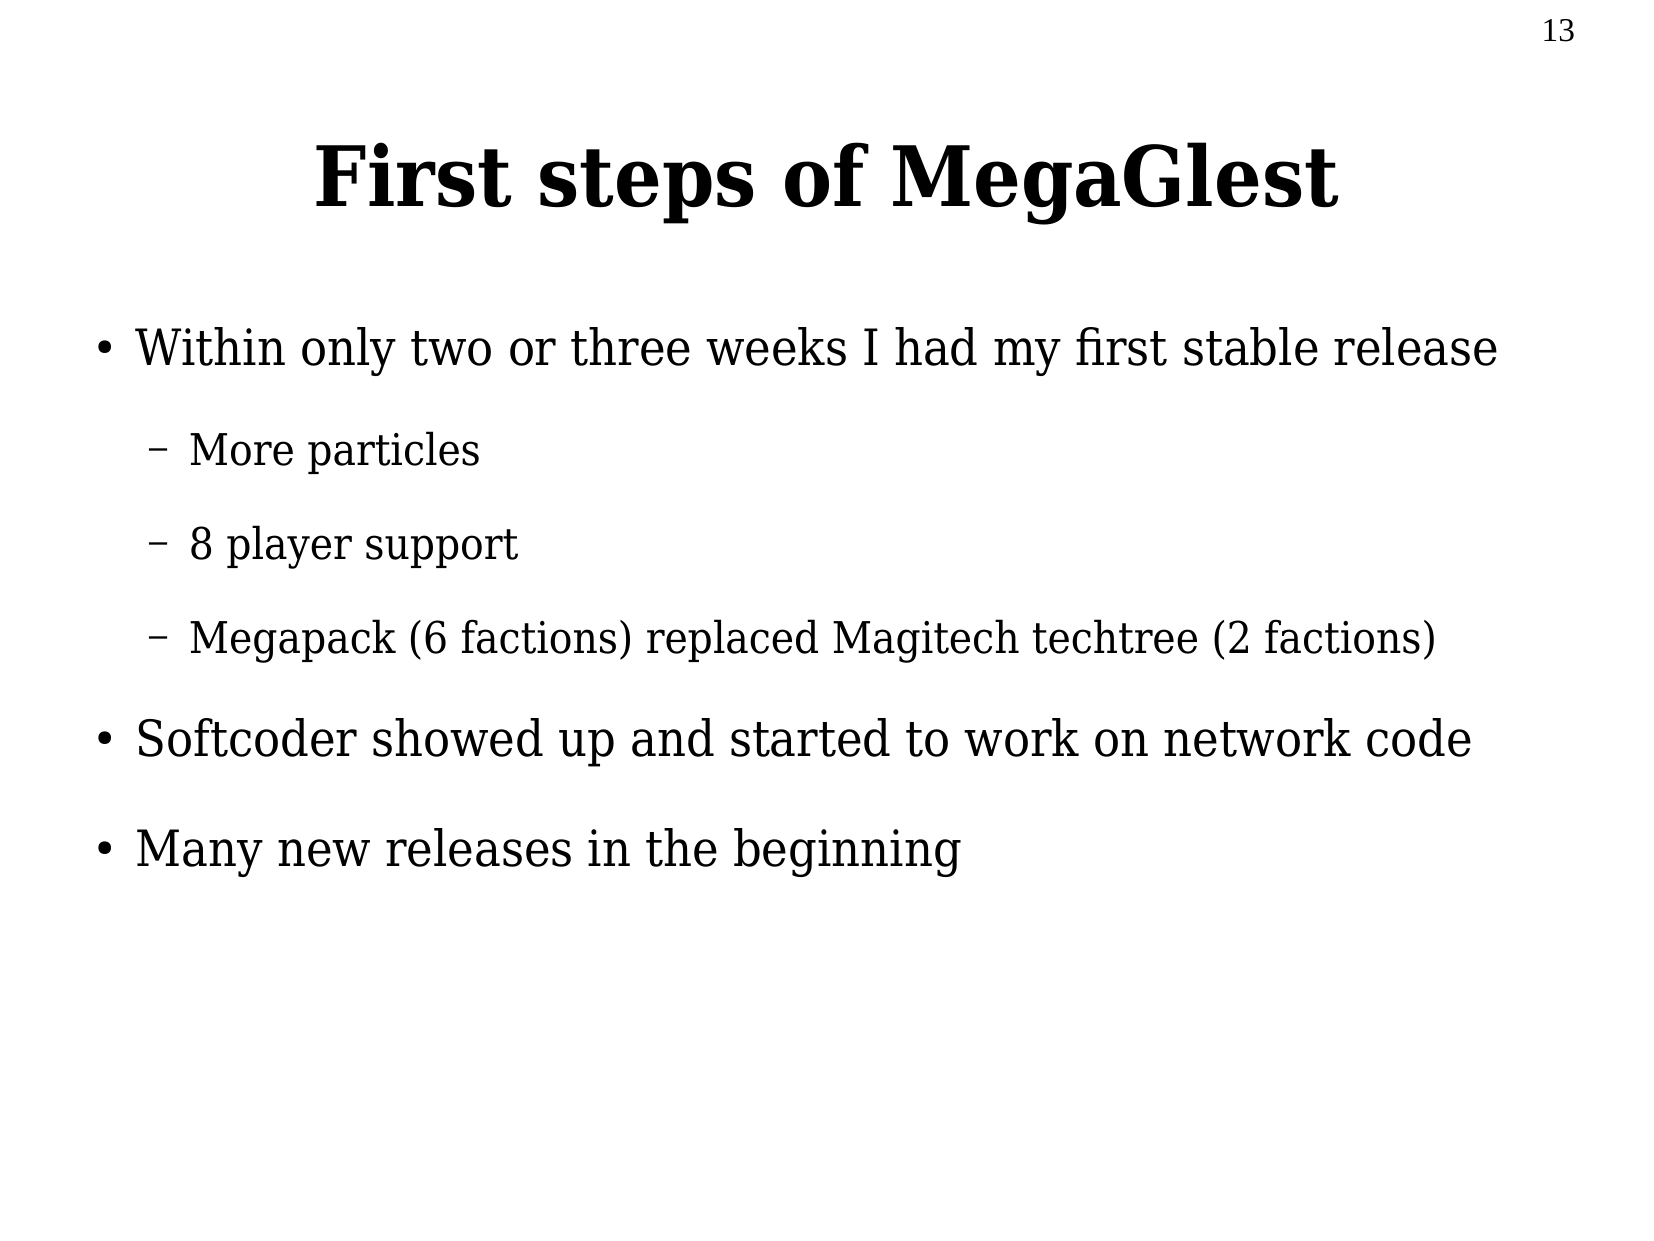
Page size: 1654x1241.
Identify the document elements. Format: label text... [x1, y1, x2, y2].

list Within only two or three weeks I had my first stable release More particles 8 player support Megapack (6 factions) replaced Magitech techtree (2 factions) Softcoder showed up and started to work on network code Many new releases in the beginning [82, 290, 1538, 1010]
title First steps of MegaGlest [82, 49, 1571, 257]
